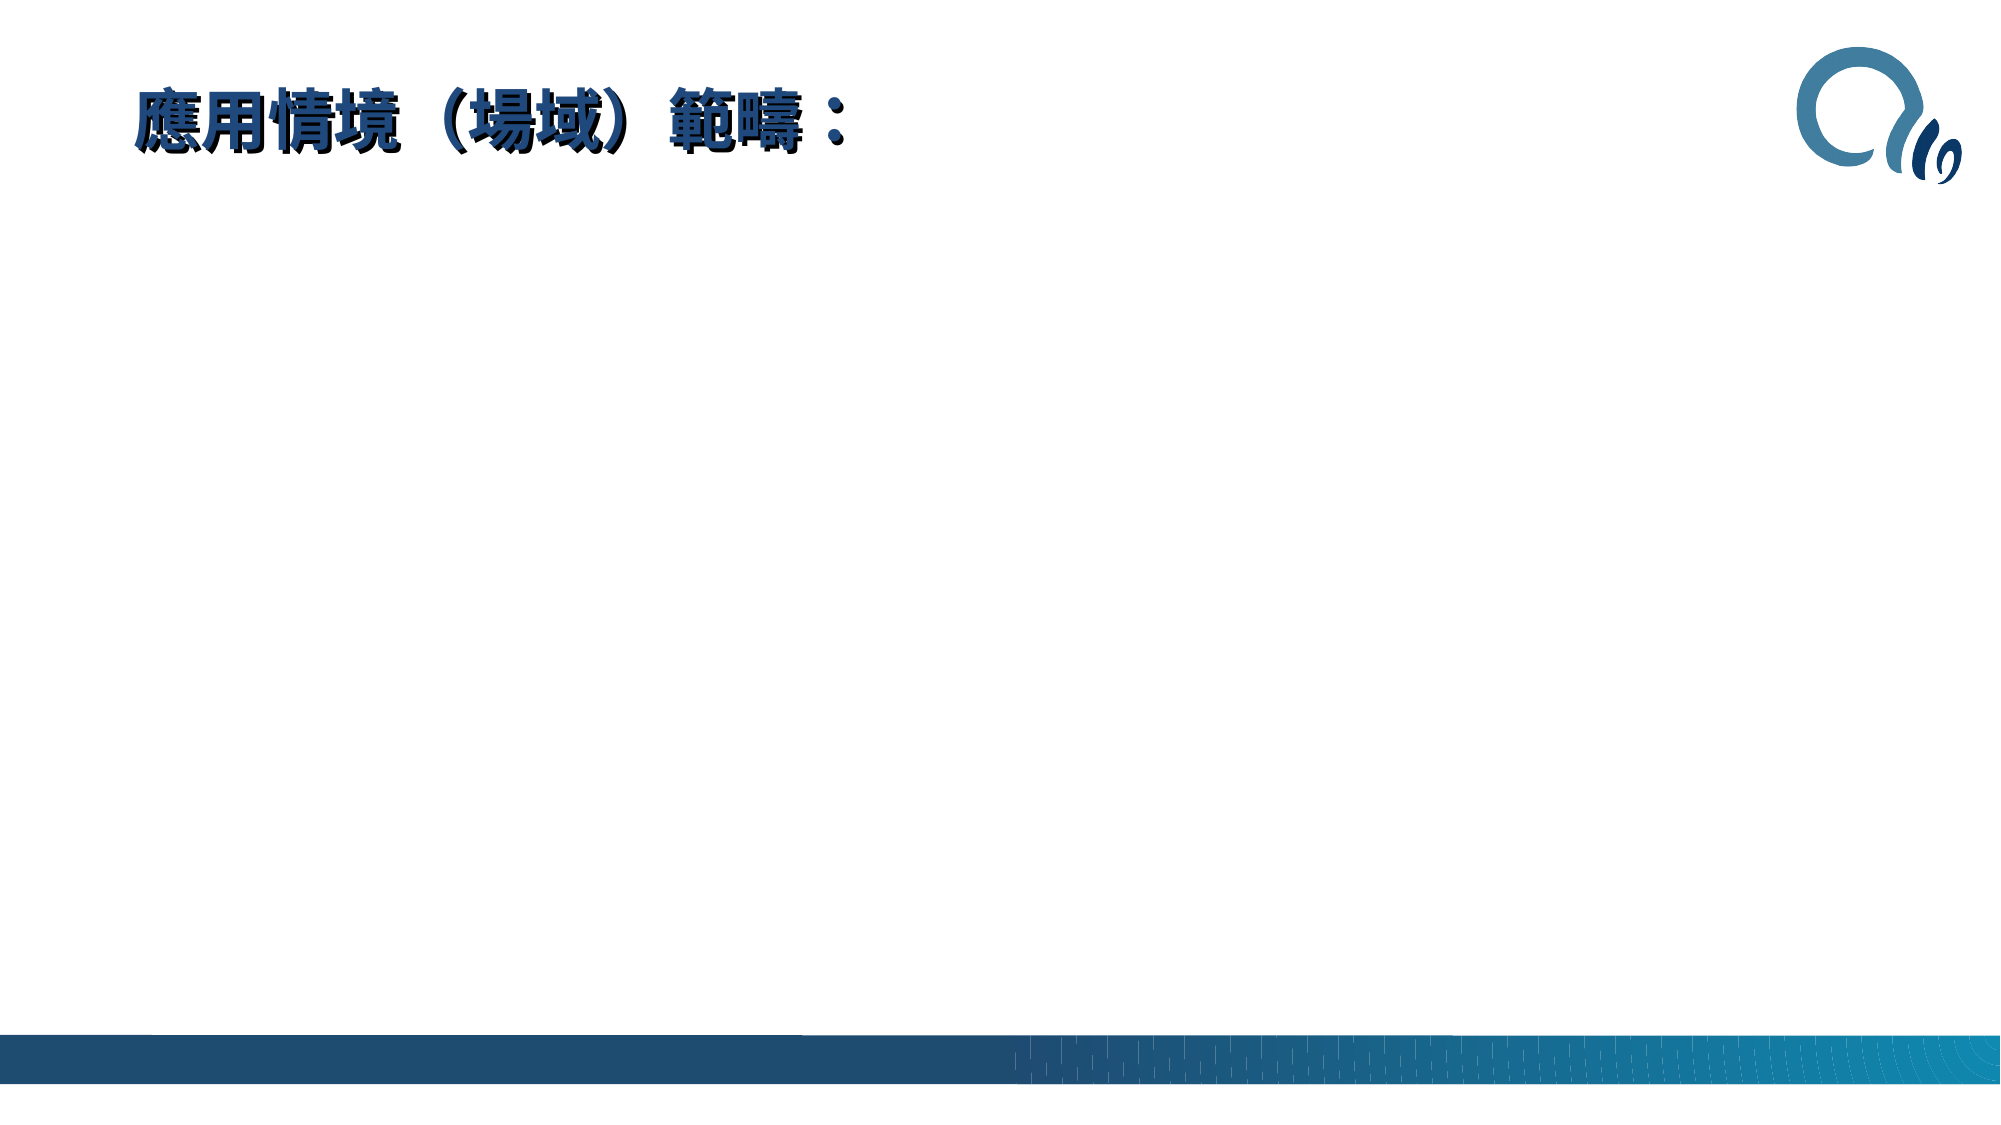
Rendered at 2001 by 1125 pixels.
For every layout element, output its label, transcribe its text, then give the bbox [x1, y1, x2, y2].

text_box 應用情境（場域）範疇： [118, 70, 920, 167]
